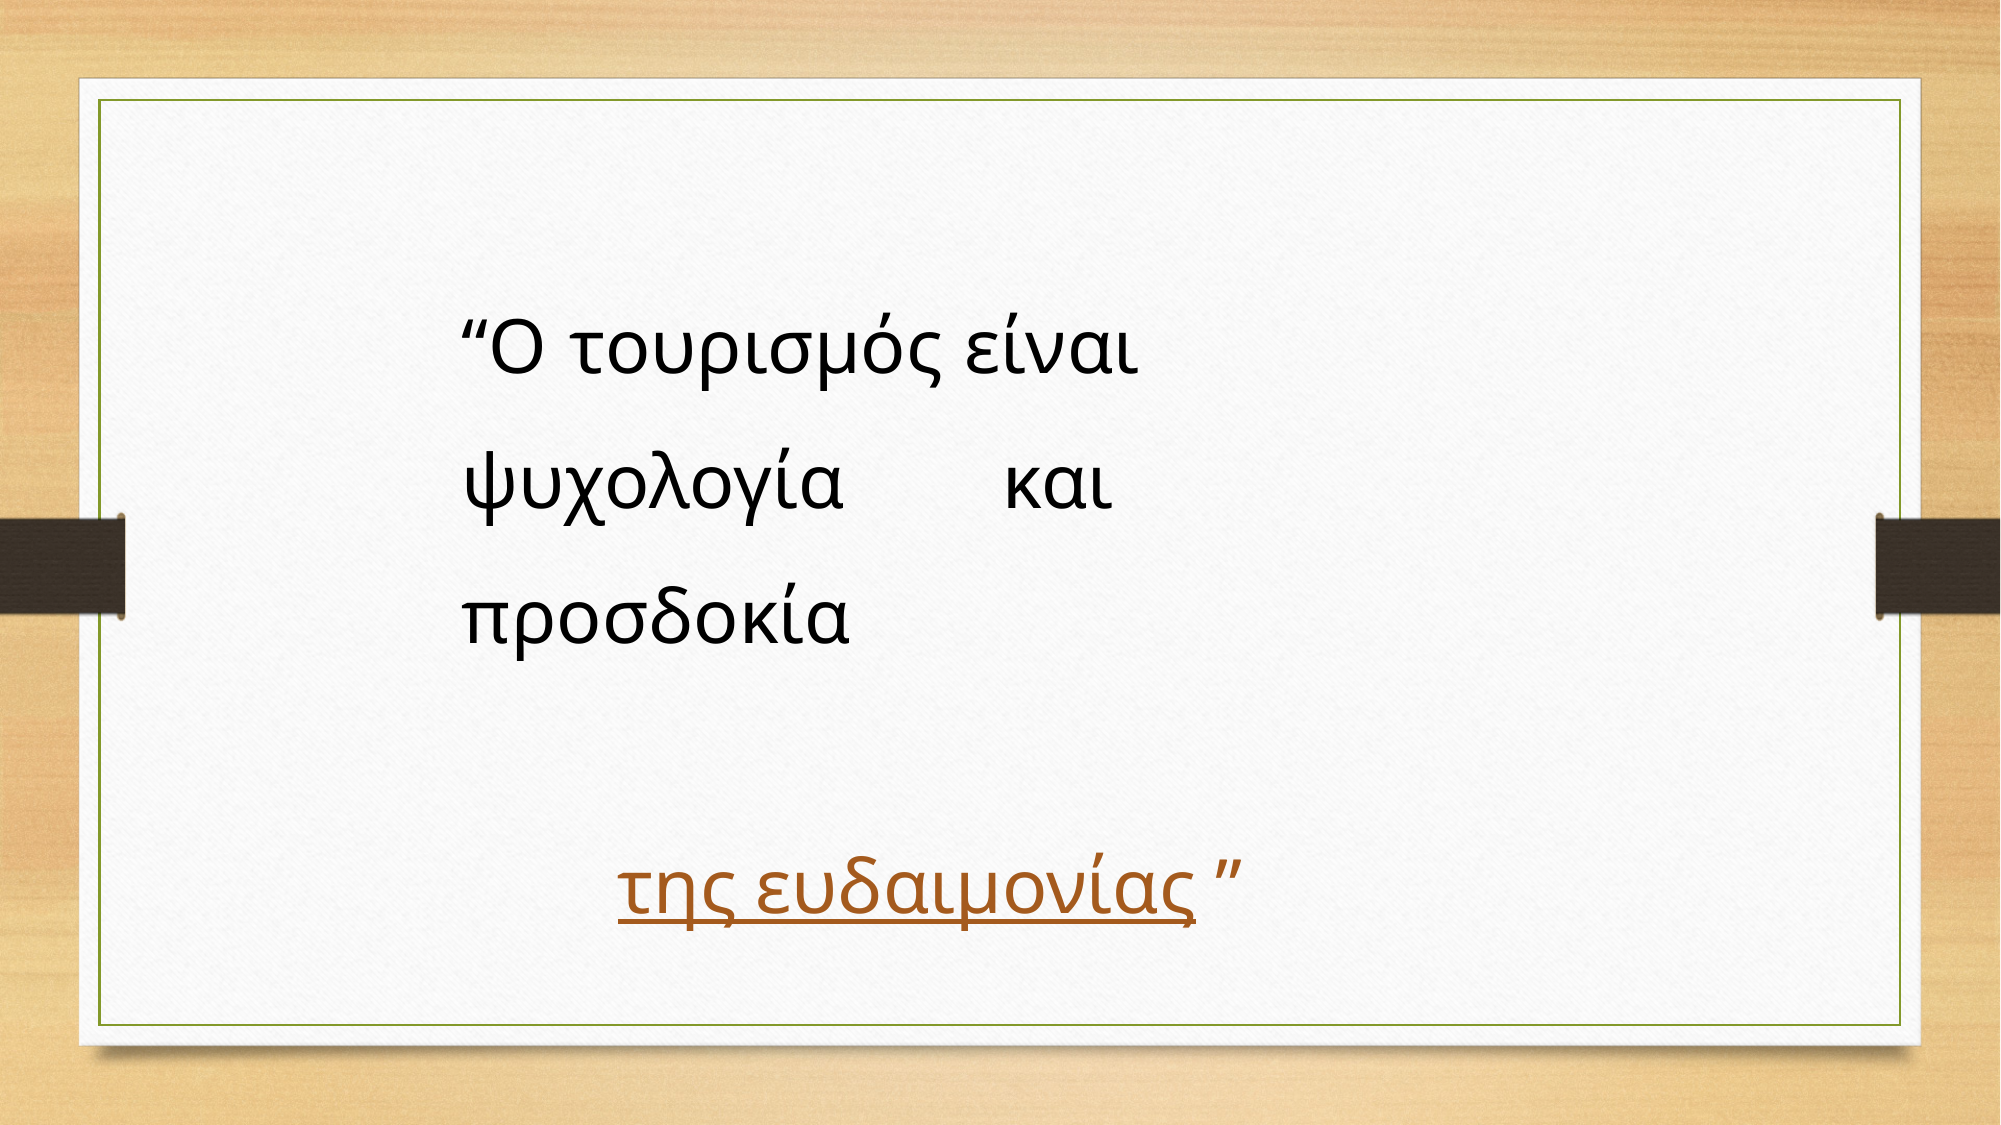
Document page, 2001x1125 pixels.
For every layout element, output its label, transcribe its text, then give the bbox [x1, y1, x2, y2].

text_box “Ο τουρισμός είναι ψυχολογία και προσδοκία της ευδαιμονίας ” [446, 245, 1490, 807]
